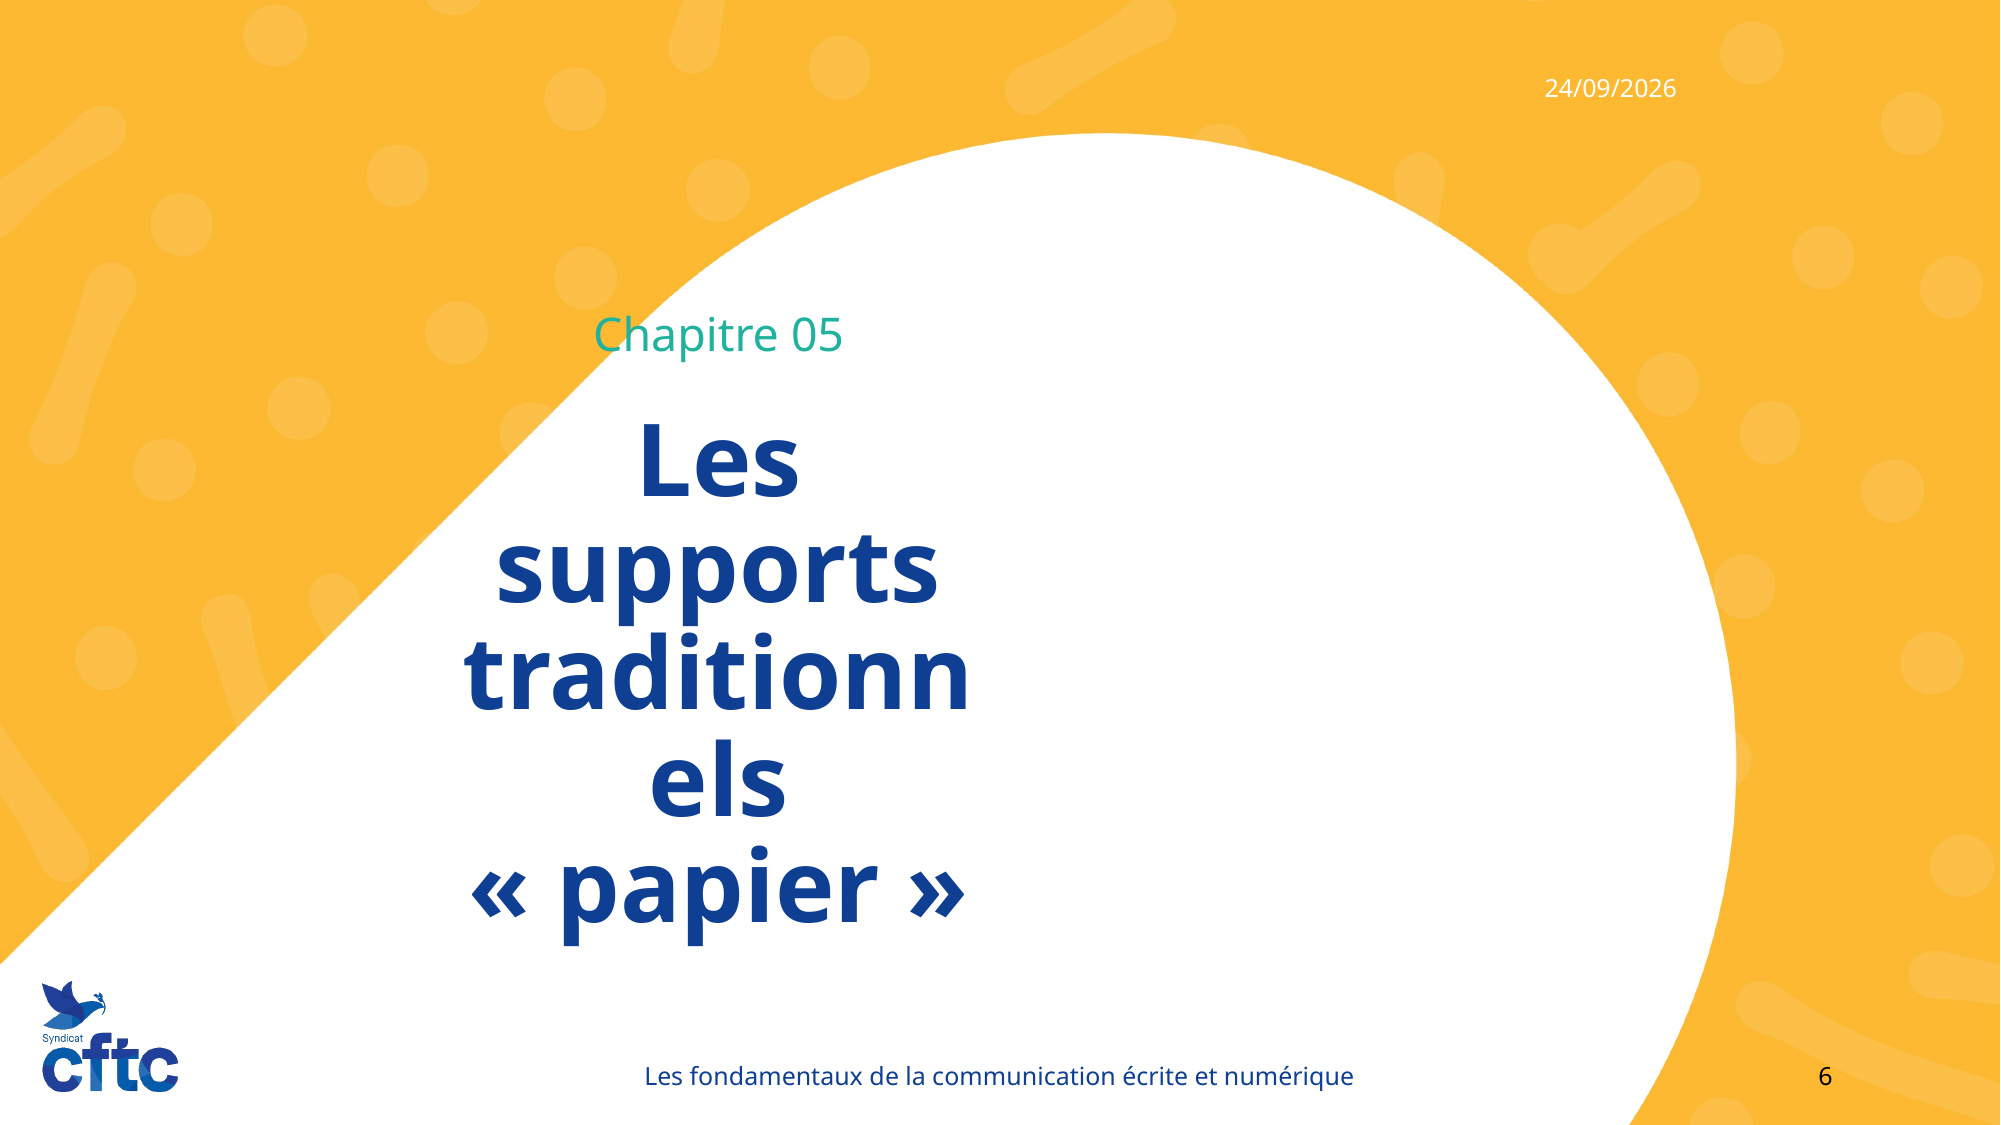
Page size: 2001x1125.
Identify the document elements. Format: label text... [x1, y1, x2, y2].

text_box Les fondamentaux de la communication écrite et numérique [531, 1060, 1469, 1094]
list Chapitre 05 Les supports traditionnels « papier » [446, 310, 991, 954]
picture [0, 0, 2000, 1125]
text_box 08/10/2025 [1529, 65, 1947, 126]
text_box 8 [1803, 1053, 1940, 1094]
